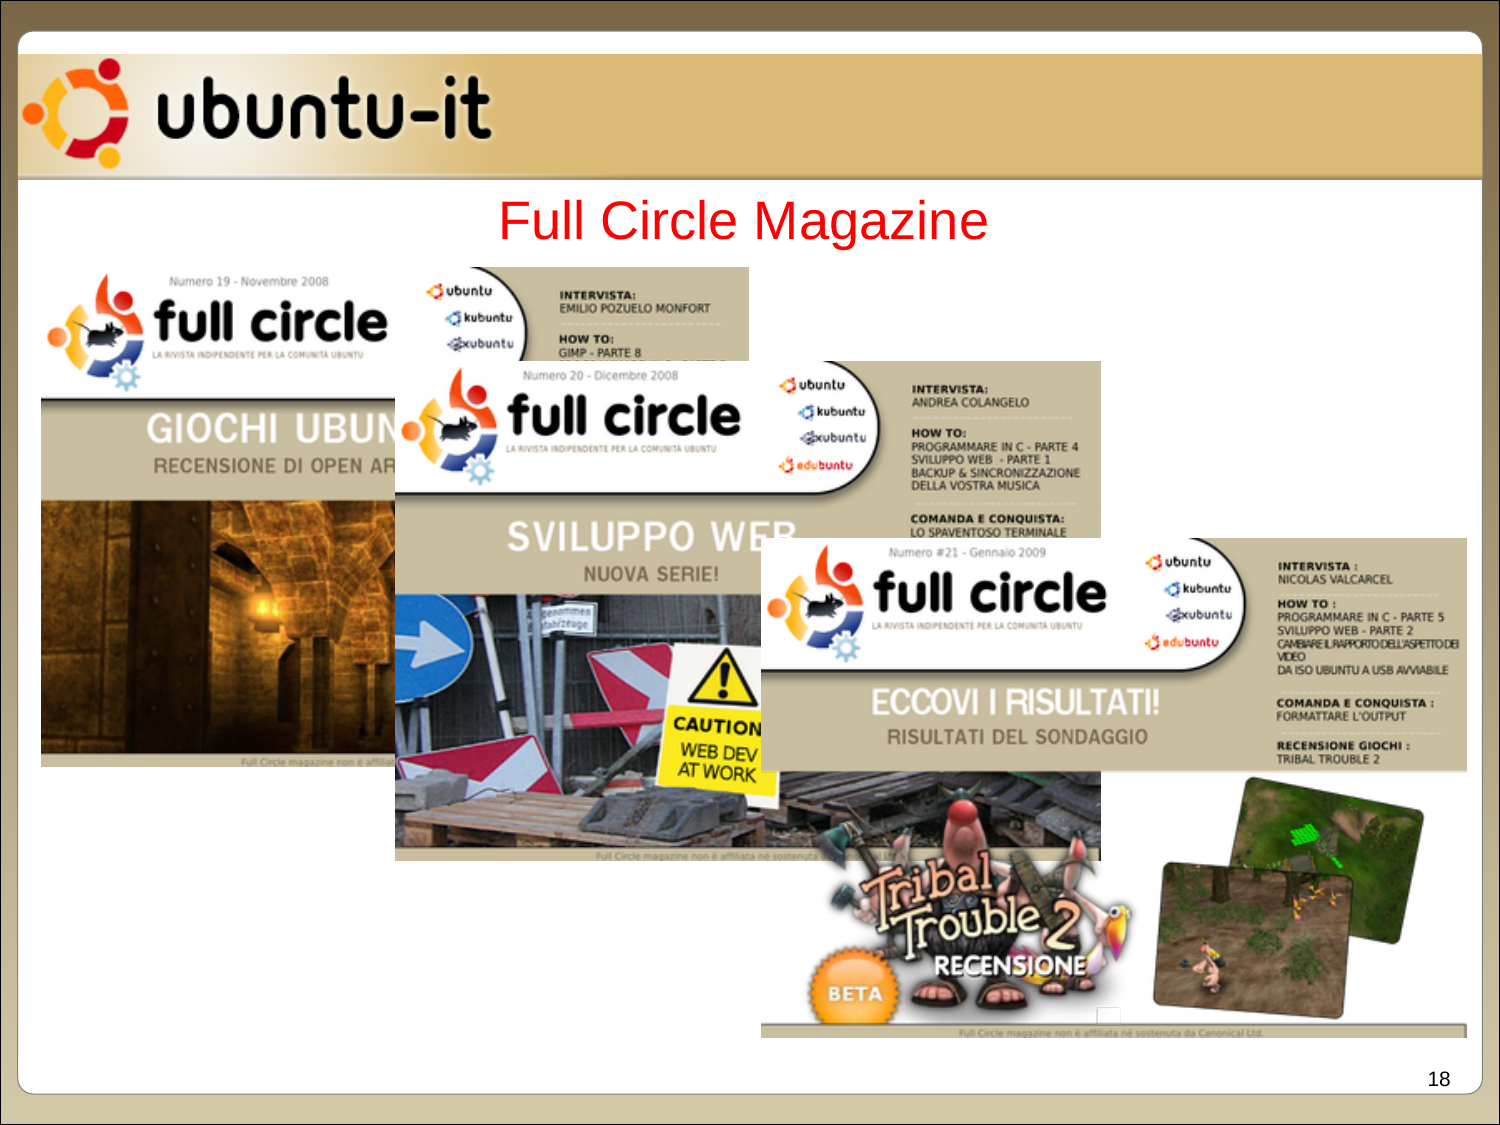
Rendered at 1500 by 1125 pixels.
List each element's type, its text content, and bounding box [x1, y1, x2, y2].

title Full Circle Magazine [17, 178, 1471, 262]
picture [41, 267, 1467, 1038]
picture [18, 54, 1483, 180]
